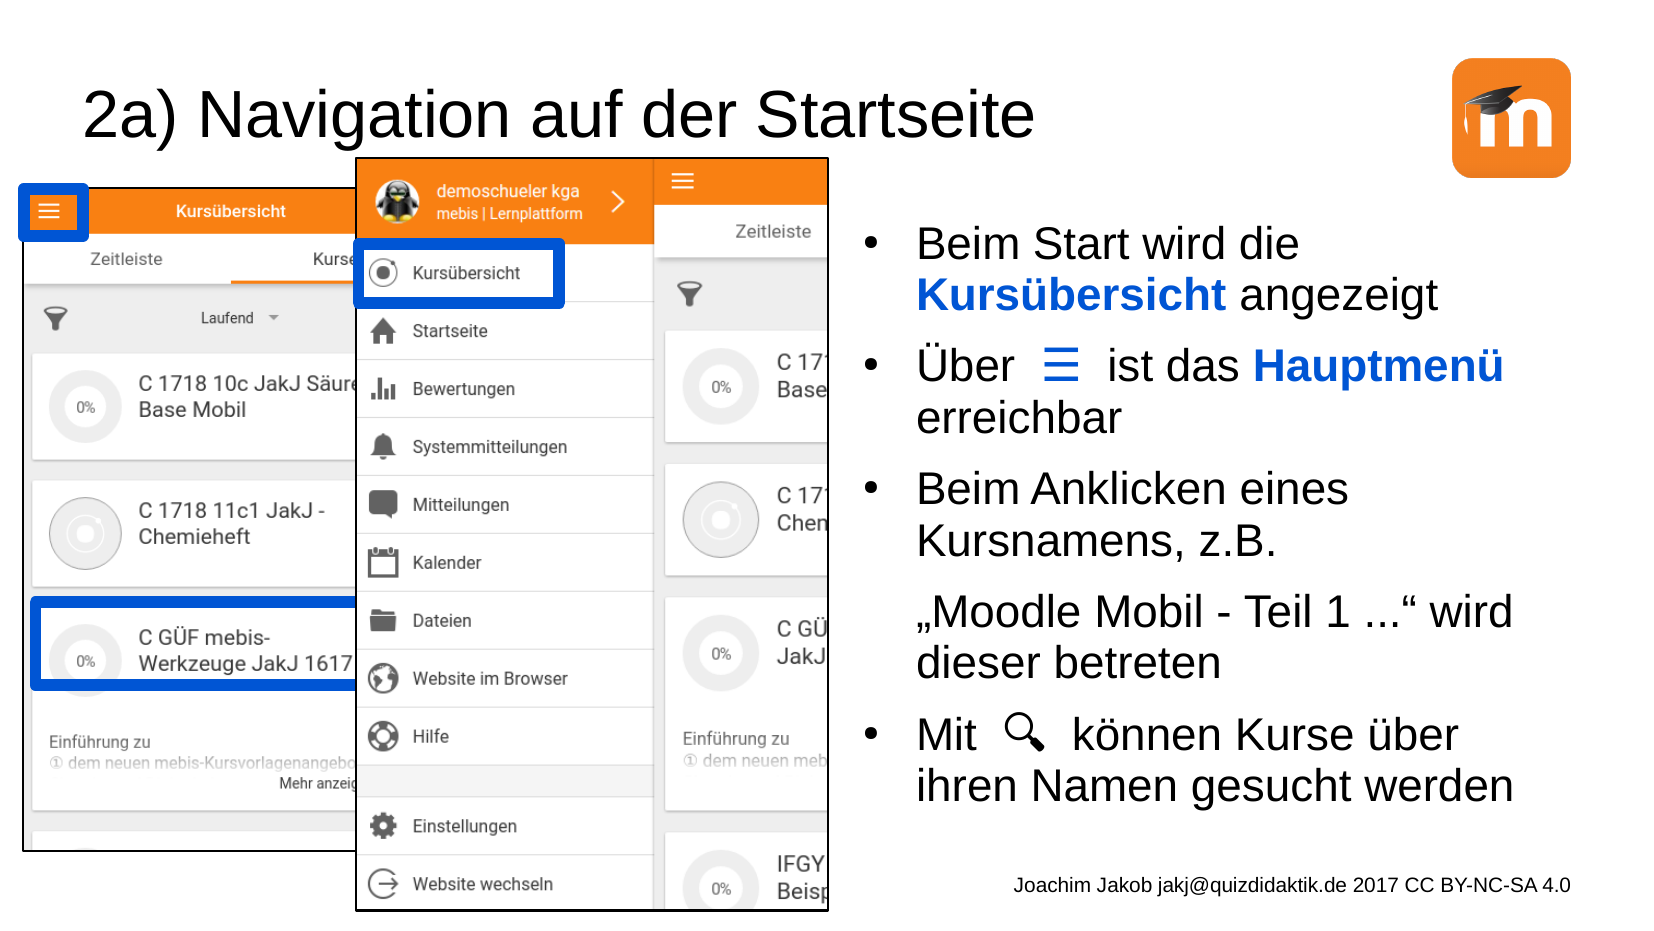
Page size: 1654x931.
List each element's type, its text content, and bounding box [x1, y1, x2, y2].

picture [1452, 58, 1571, 178]
picture [364, 250, 553, 297]
list Beim Start wird die Kursübersicht angezeigt Über ☰ ist das Hauptmenü erreichbar Beim Anklicken eines Kursnamens, z.B. „Moodle Mobil - Teil 1 ...“ wird dieser betreten Mit 🔍 können Kurse über ihren Namen gesucht werden [845, 217, 1572, 875]
picture [357, 159, 827, 910]
picture [23, 193, 355, 851]
picture [41, 608, 355, 679]
picture [30, 195, 77, 230]
title 2a) Navigation auf der Startseite [82, 37, 1571, 193]
